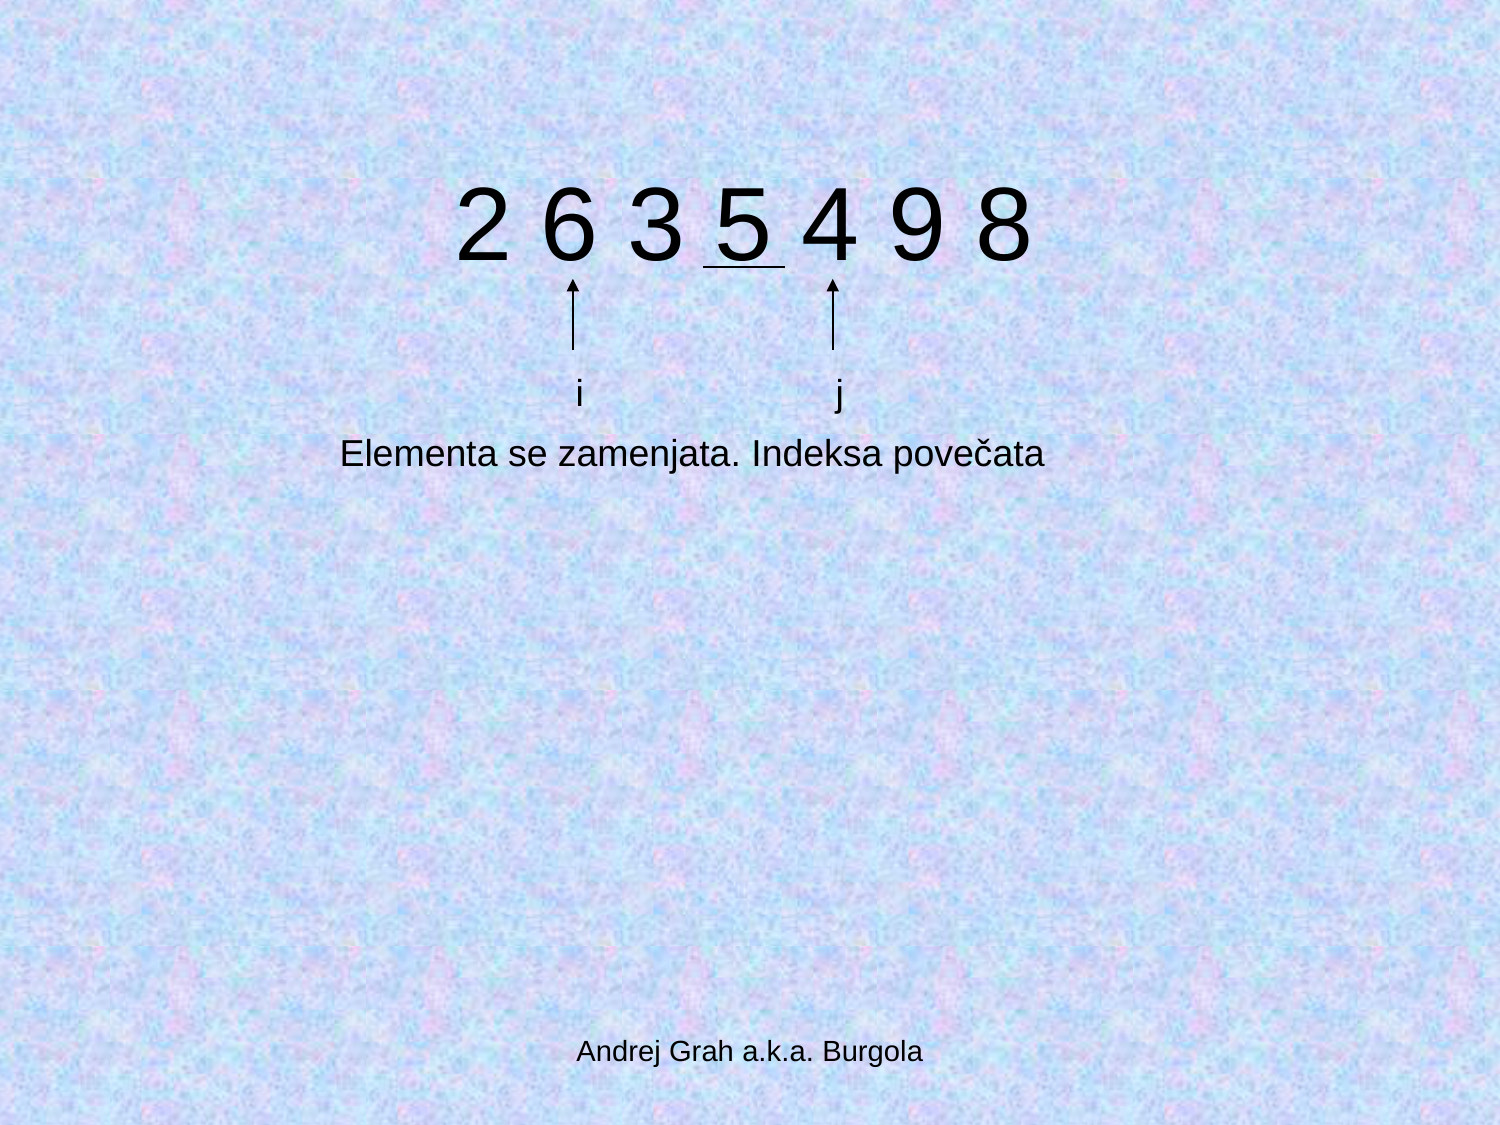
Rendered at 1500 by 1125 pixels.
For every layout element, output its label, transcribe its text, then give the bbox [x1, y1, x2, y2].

text_box Elementa se zamenjata. Indeksa povečata [324, 420, 1247, 482]
text_box Andrej Grah a.k.a. Burgola [512, 1024, 988, 1103]
picture [0, 0, 1500, 1125]
text_box 2 6 3 5 4 9 8 [159, 148, 1329, 290]
text_box j [820, 361, 857, 423]
text_box i [560, 361, 597, 423]
